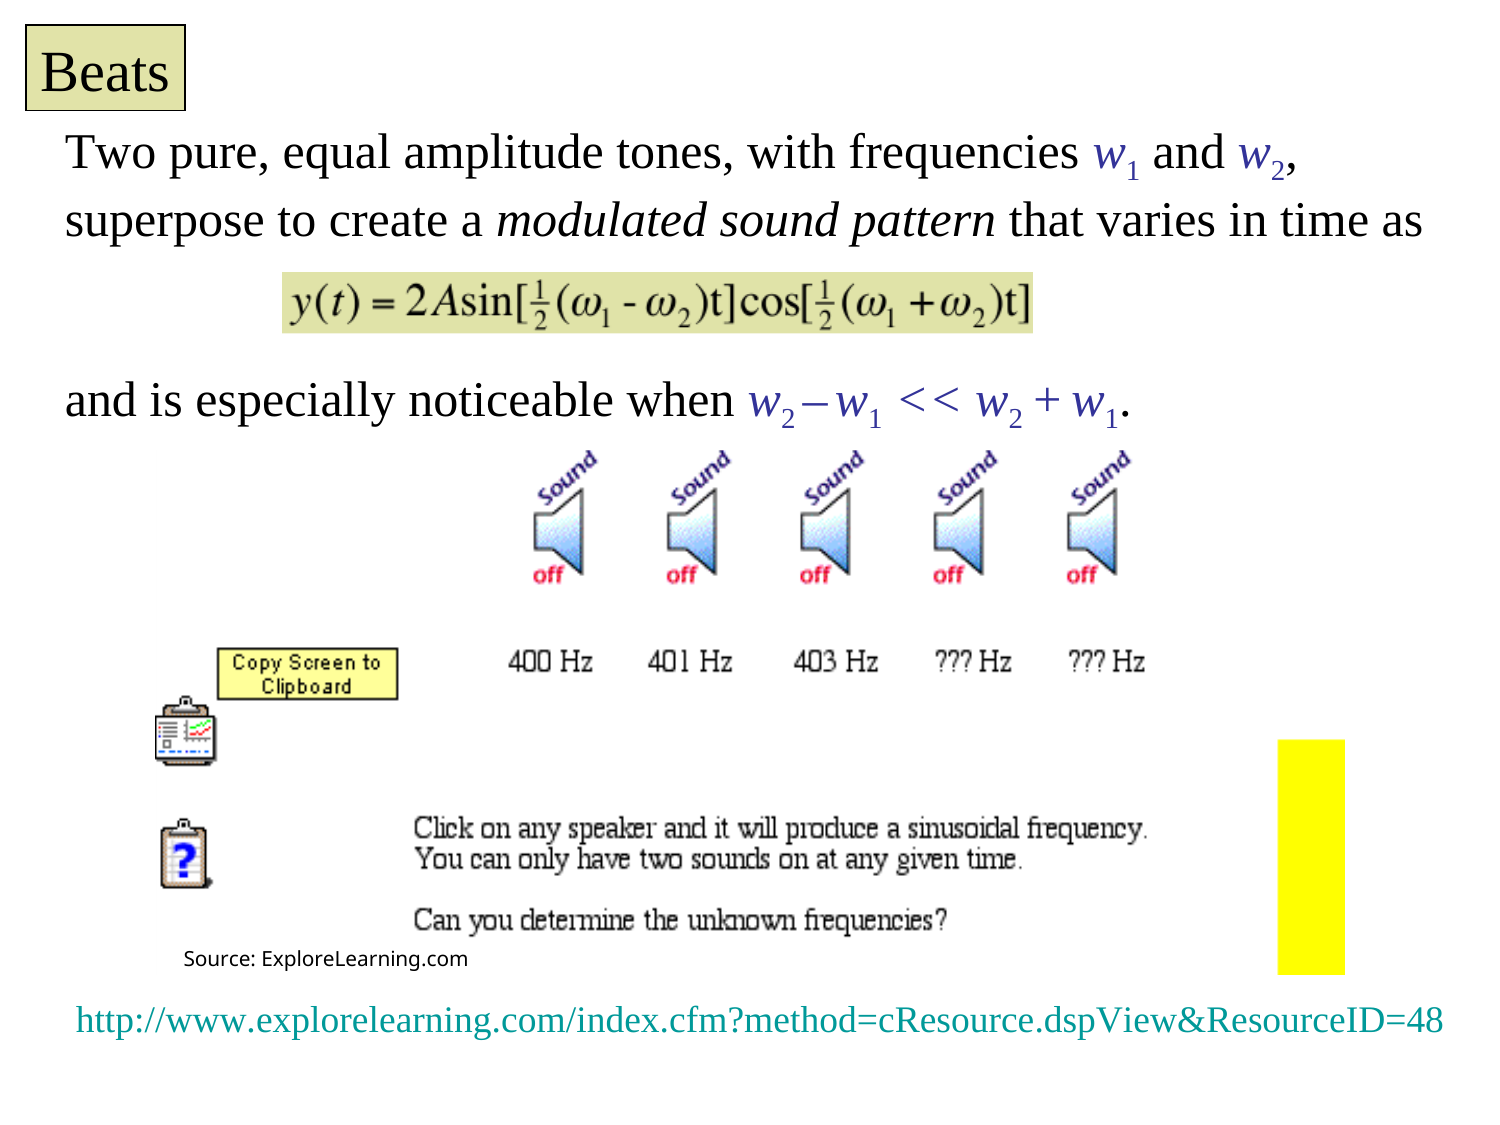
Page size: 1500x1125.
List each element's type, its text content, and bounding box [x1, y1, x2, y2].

text_box Beats [26, 24, 186, 111]
picture [155, 450, 1345, 976]
text_box Source: ExploreLearning.com [168, 937, 484, 978]
text_box http://www.explorelearning.com/index.cfm?method=cResource.dspView&ResourceID=48 [61, 987, 1461, 1048]
text_box Two pure, equal amplitude tones, with frequencies w1 and w2, superpose to create a modulated sound pattern that varies in time as and is especially noticeable when w2 – w1 << w2 + w1. [50, 110, 1463, 443]
picture [282, 272, 1033, 335]
